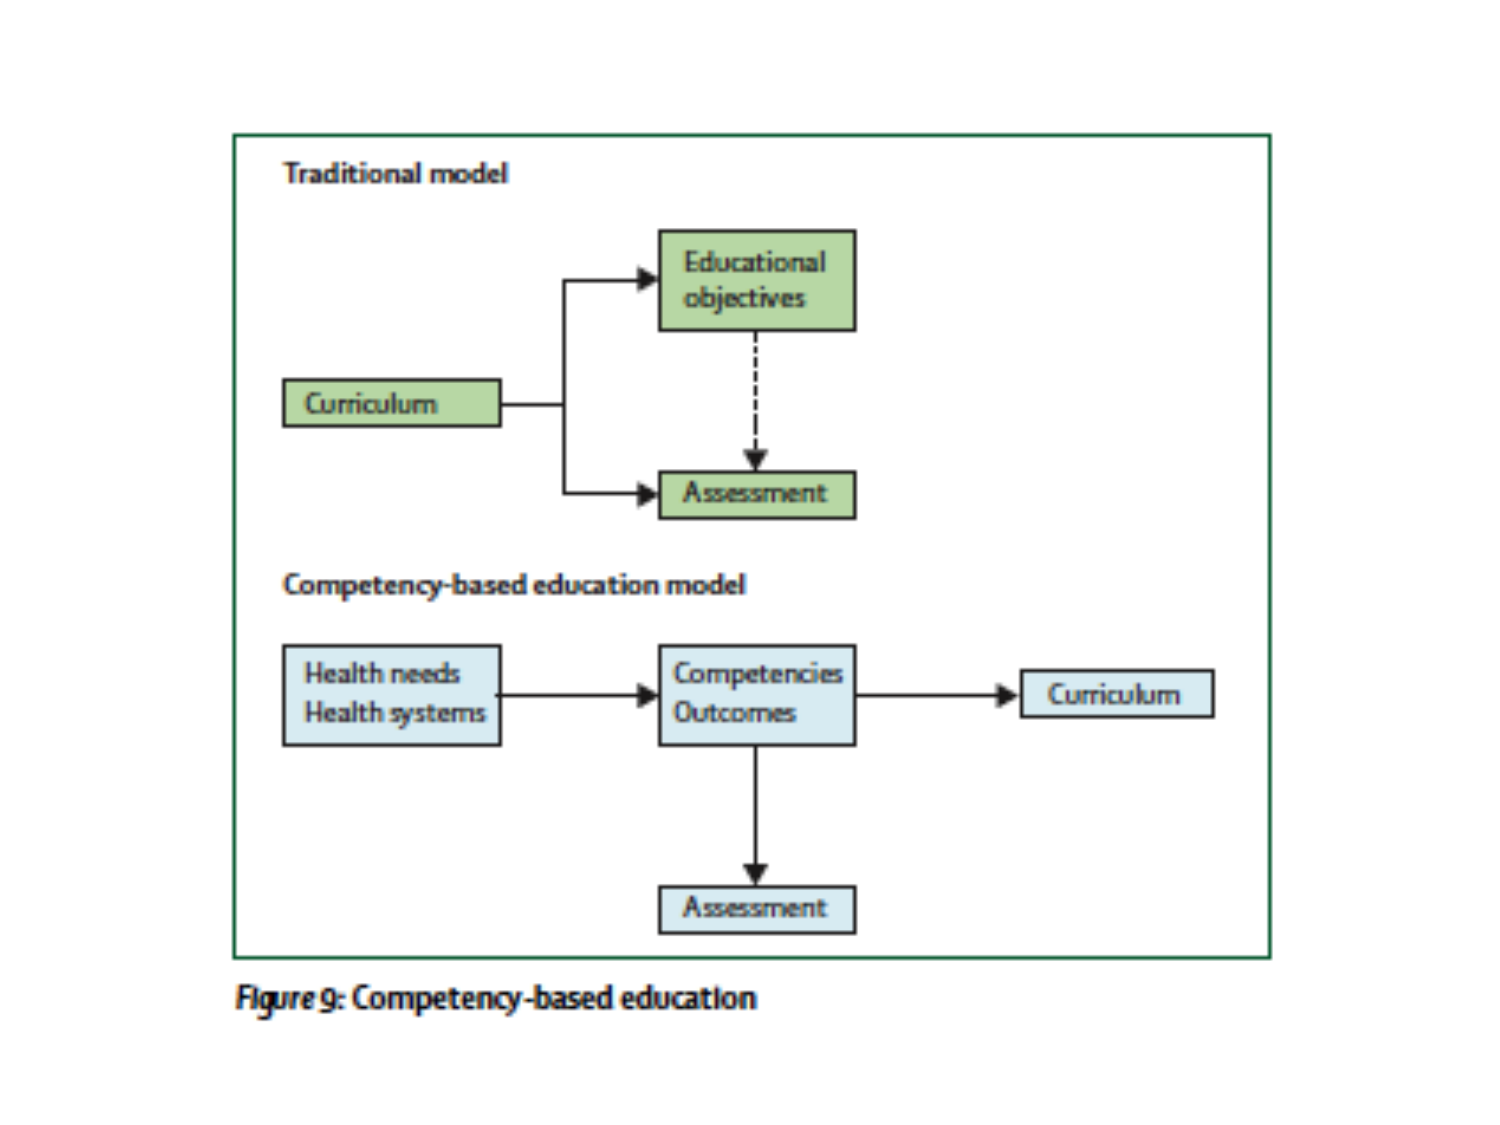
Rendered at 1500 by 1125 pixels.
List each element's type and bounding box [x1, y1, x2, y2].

picture [216, 110, 1319, 1046]
